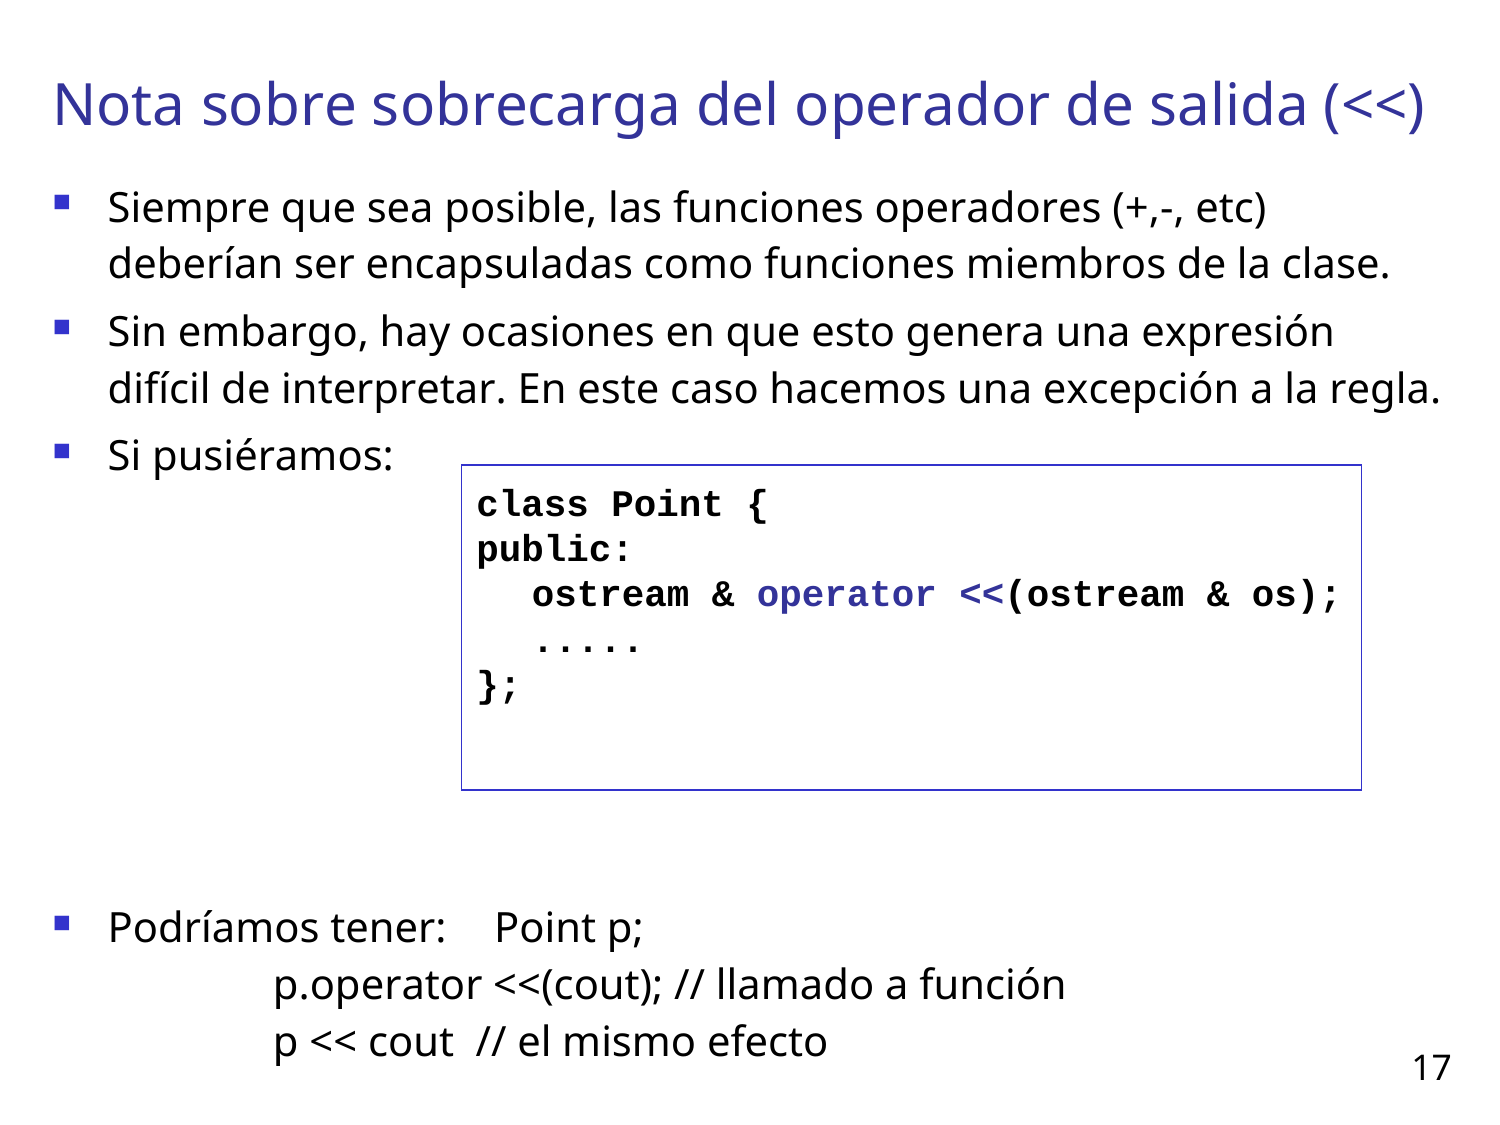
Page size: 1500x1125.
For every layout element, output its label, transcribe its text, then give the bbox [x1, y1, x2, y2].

list Siempre que sea posible, las funciones operadores (+,-, etc) deberían ser encapsuladas como funciones miembros de la clase. Sin embargo, hay ocasiones en que esto genera una expresión difícil de interpretar. En este caso hacemos una excepción a la regla. Si pusiéramos: Podríamos tener: Point p; p.operator <<(cout); // llamado a función p << cout // el mismo efecto [37, 169, 1462, 1039]
title Nota sobre sobrecarga del operador de salida (<<)‏ [37, 4, 1466, 150]
